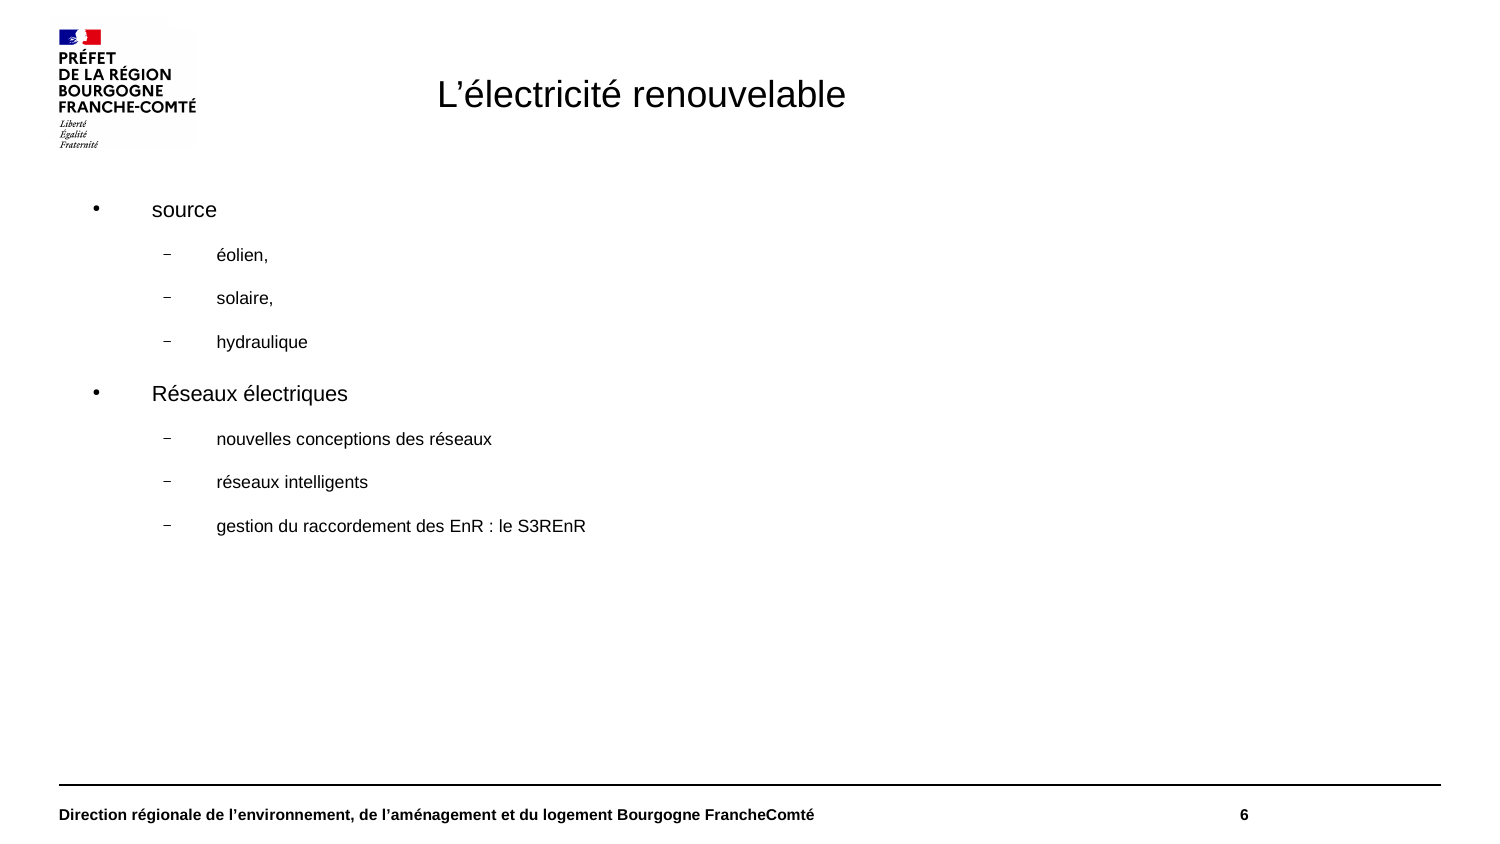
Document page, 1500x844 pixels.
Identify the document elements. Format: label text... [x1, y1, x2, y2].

picture [50, 17, 196, 148]
title L’électricité renouvelable [437, 24, 1500, 166]
list source éolien, solaire, hydraulique Réseaux électriques nouvelles conceptions des réseaux réseaux intelligents gestion du raccordement des EnR : le S3REnR [75, 197, 1425, 687]
